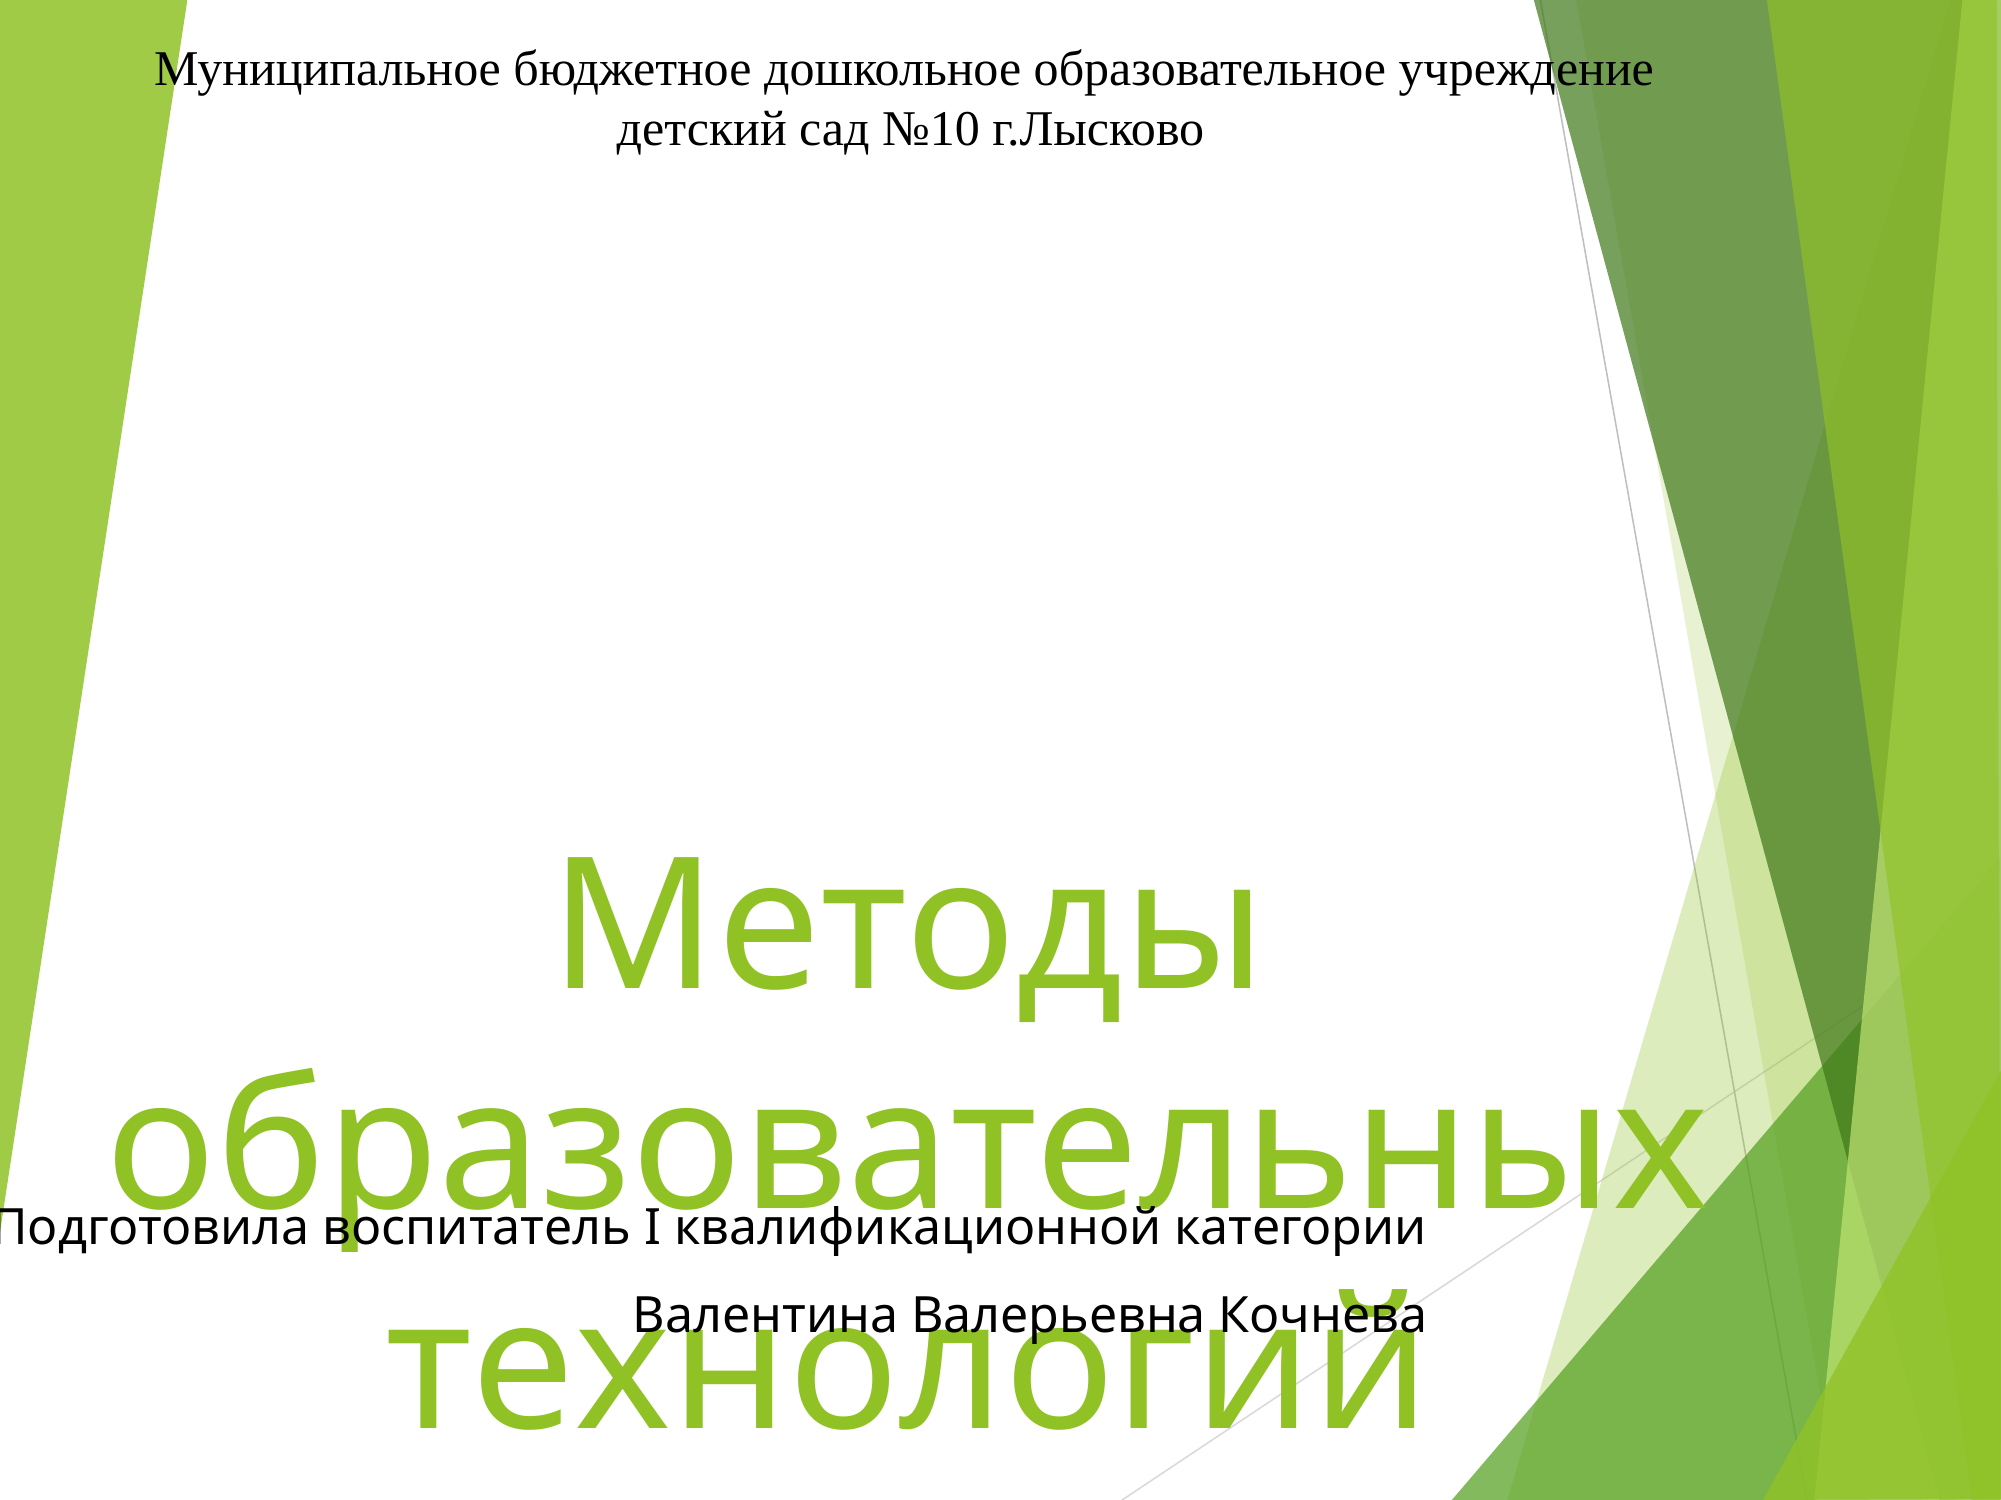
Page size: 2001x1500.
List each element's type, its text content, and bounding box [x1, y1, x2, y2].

text_box Муниципальное бюджетное дошкольное образовательное учреждение детский сад №10 г.Лысково [131, 27, 1691, 165]
title Методы образовательных технологий в развитии речи [55, 798, 1809, 1159]
subtitle Подготовила воспитатель I квалификационной категории Валентина Валерьевна Кочнева [0, 1187, 1495, 1428]
